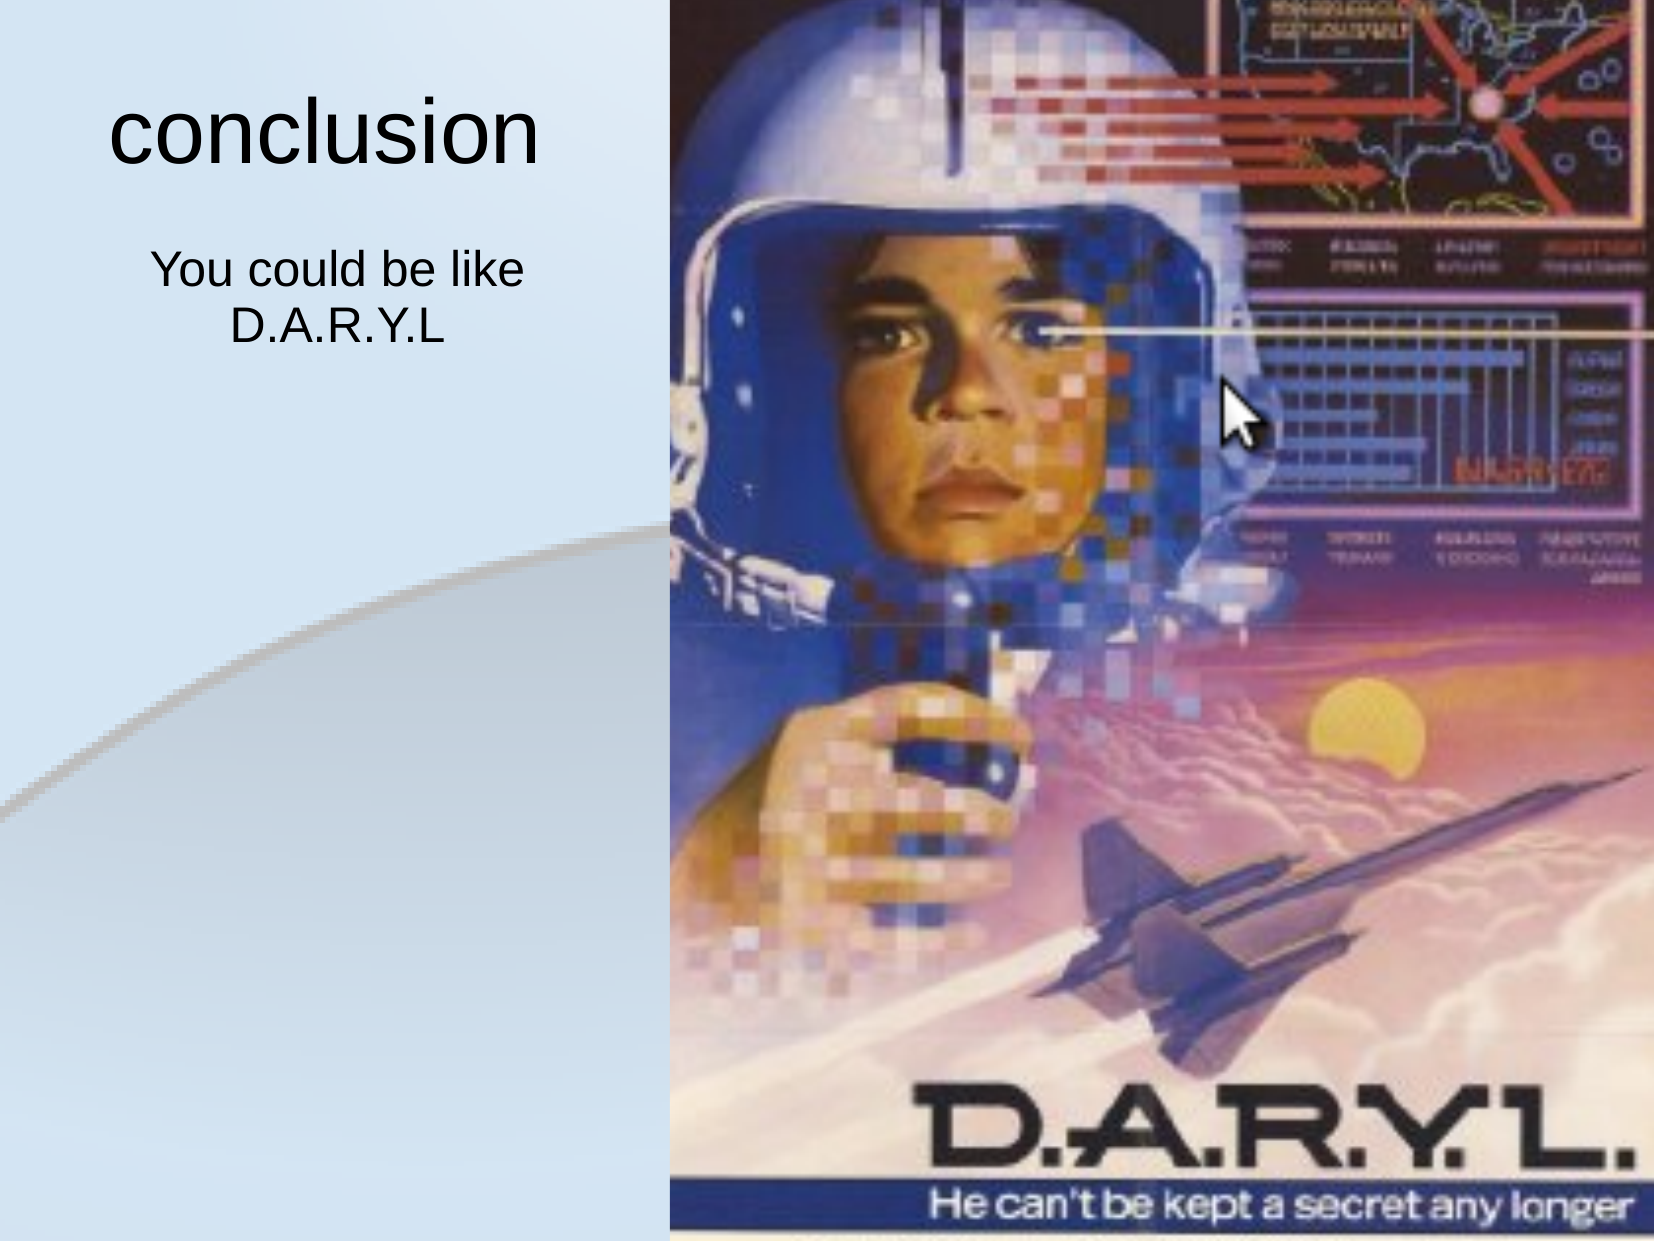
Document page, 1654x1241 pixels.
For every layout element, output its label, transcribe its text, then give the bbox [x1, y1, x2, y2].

list You could be like D.A.R.Y.L [37, 241, 638, 1201]
picture [0, 0, 1654, 1241]
title conclusion [29, 28, 622, 236]
